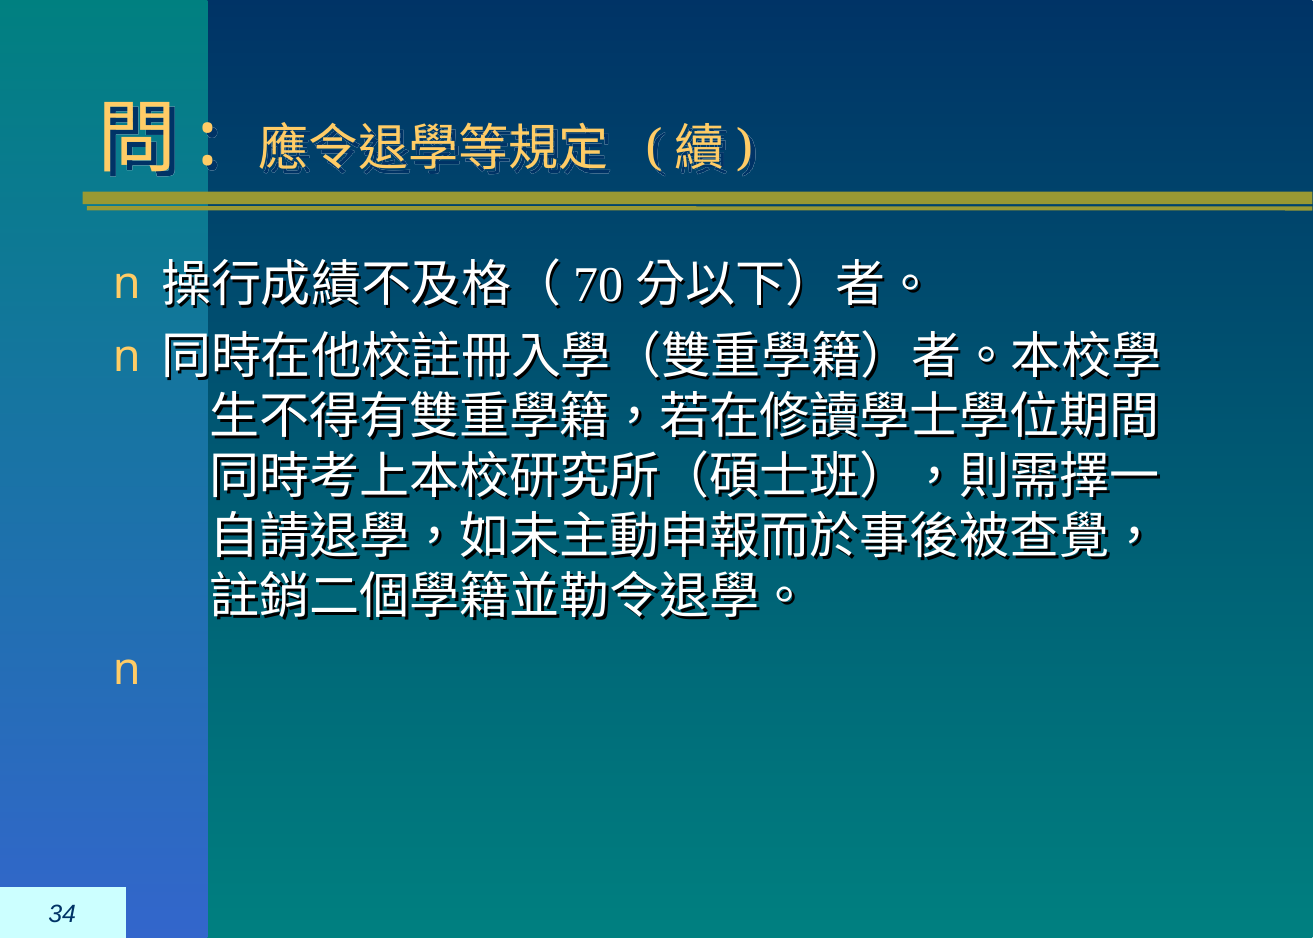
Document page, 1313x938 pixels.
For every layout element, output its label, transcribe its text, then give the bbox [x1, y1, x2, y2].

text_box [0, 0, 207, 938]
title 問: 應令退學等規定 (續) [84, 36, 1280, 188]
list 操行成績不及格（70分以下）者。 同時在他校註冊入學（雙重學籍）者。本校學生不得有雙重學籍，若在修讀學士學位期間同時考上本校研究所（碩士班），則需擇一自請退學，如未主動申報而於事後被查覺，註銷二個學籍並勒令退學。 [99, 244, 1201, 844]
text_box 34 [0, 887, 125, 938]
